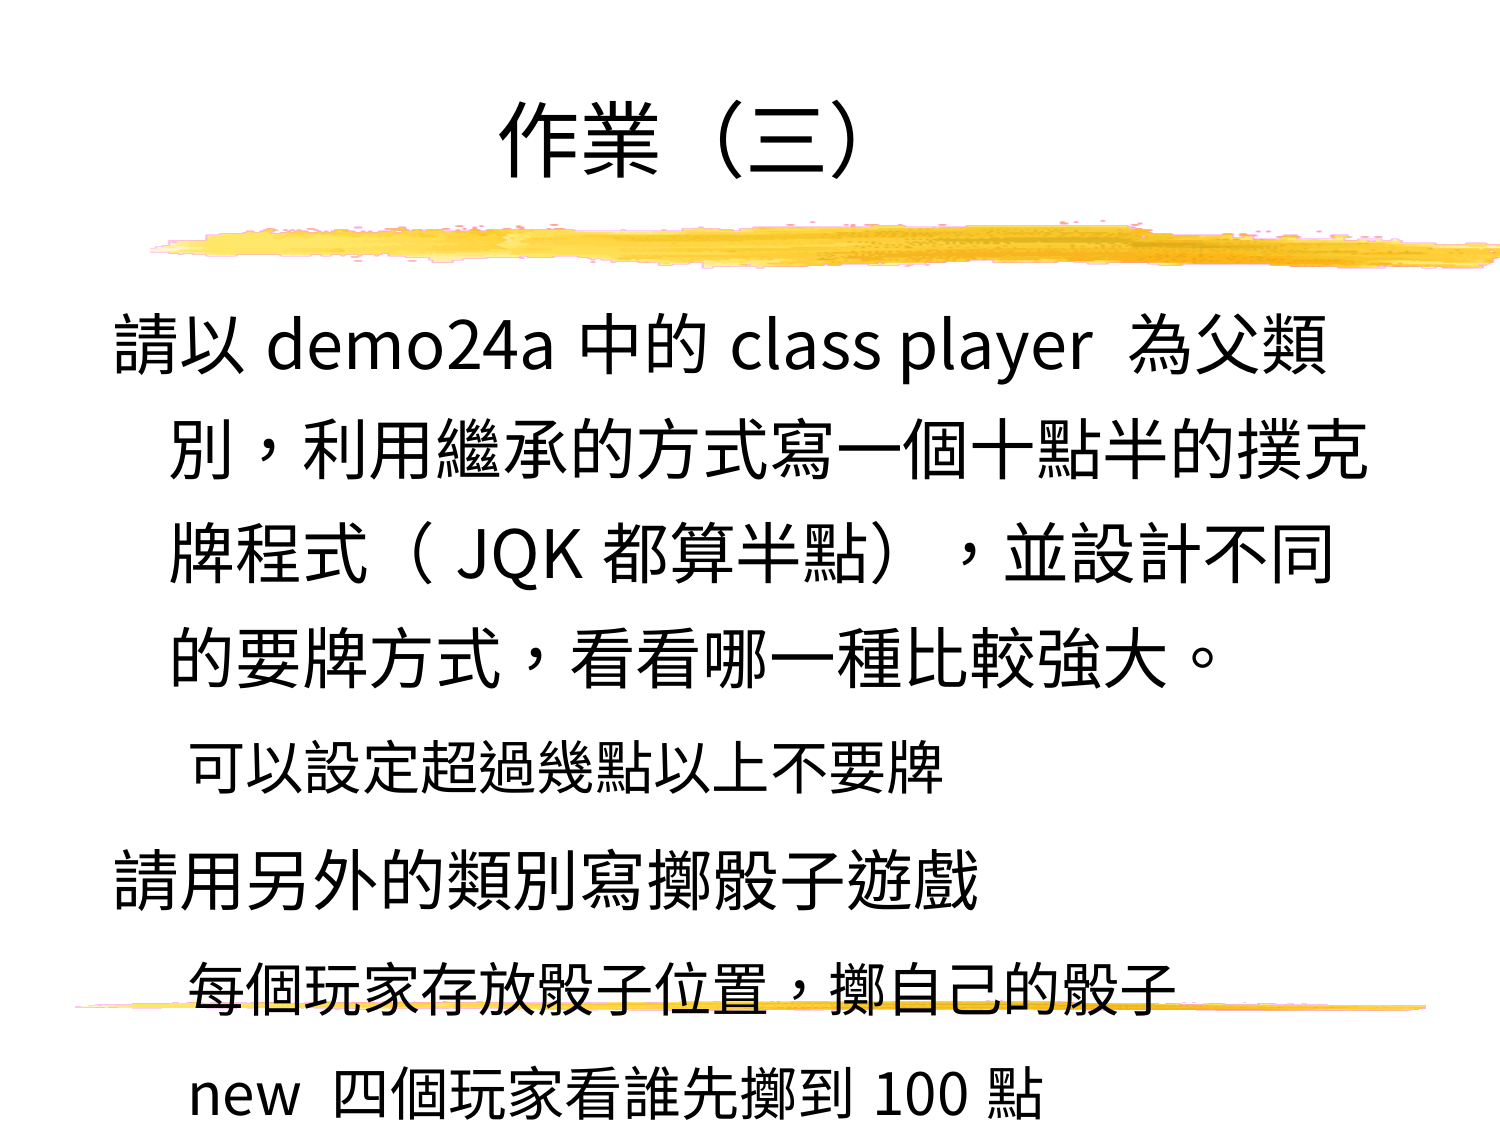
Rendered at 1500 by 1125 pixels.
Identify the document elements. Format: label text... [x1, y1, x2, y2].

picture [150, 215, 1500, 279]
title 作業（三） [66, 35, 1342, 226]
list 請以demo24a中的class player 為父類別，利用繼承的方式寫一個十點半的撲克牌程式（JQK都算半點），並設計不同的要牌方式，看看哪一種比較強大。 可以設定超過幾點以上不要牌 請用另外的類別寫擲骰子遊戲 每個玩家存放骰子位置，擲自己的骰子 new 四個玩家看誰先擲到100點 改一個玩家(繼承、改寫)為遇到11倍數退7遇到13倍數進7 [112, 284, 1388, 1062]
picture [75, 999, 112, 1013]
picture [1388, 999, 1426, 1013]
